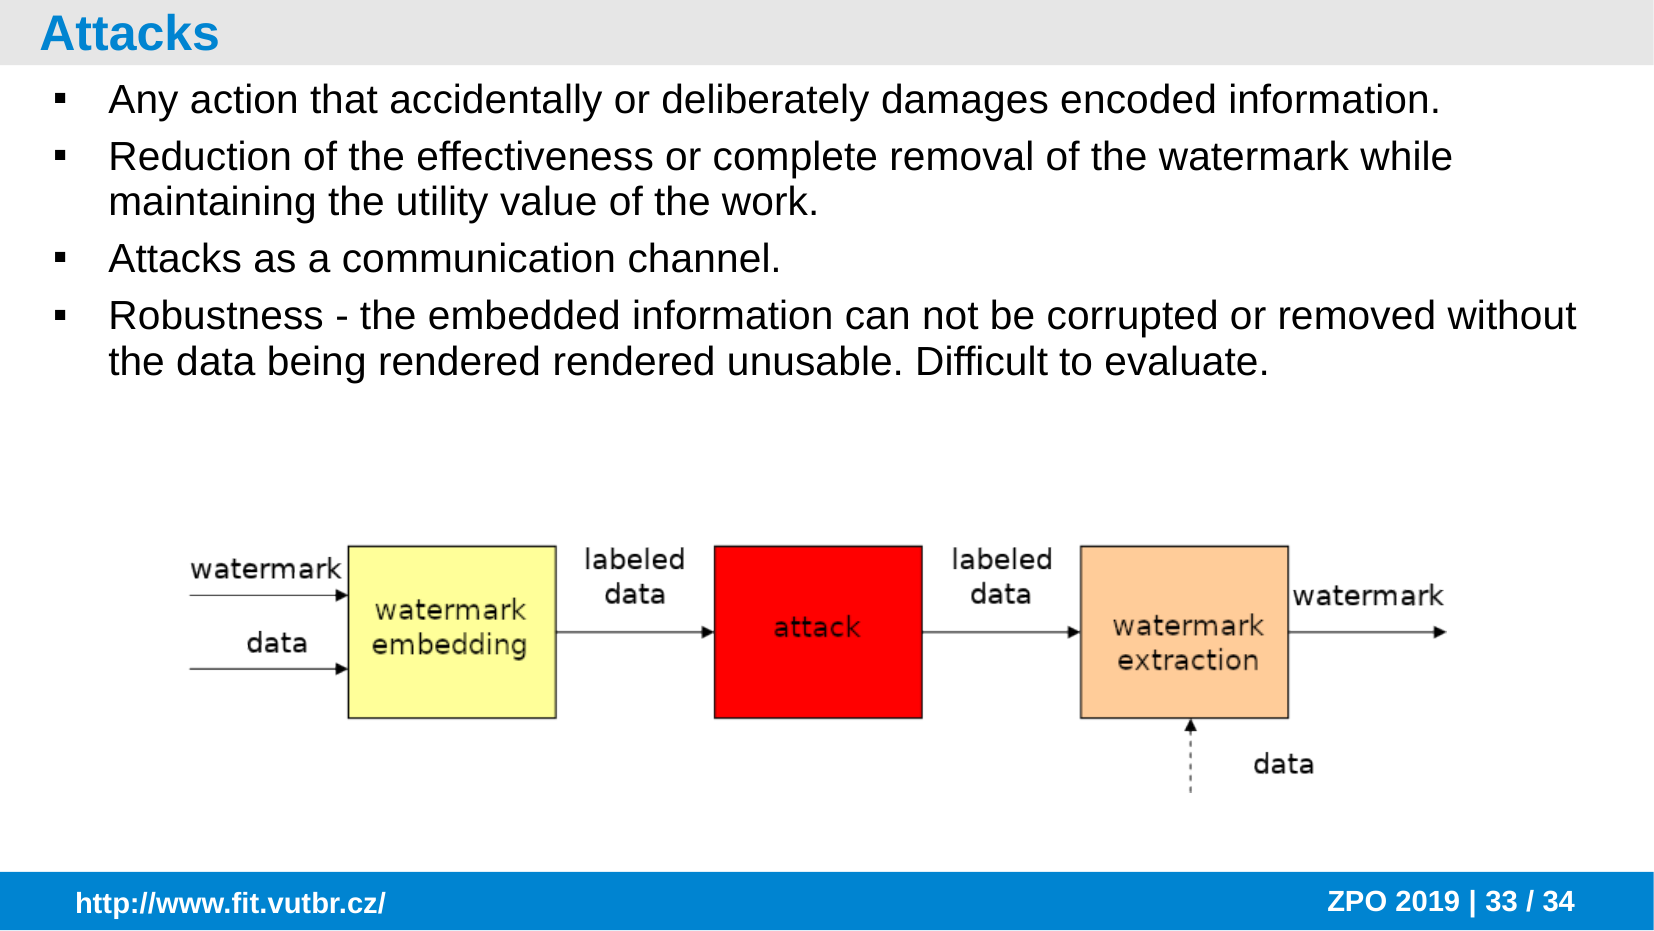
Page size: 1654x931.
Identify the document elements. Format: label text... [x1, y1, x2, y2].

list Any action that accidentally or deliberately damages encoded information. Reduction of the effectiveness or complete removal of the watermark while maintaining the utility value of the work. Attacks as a communication channel. Robustness - the embedded information can not be corrupted or removed without the data being rendered rendered unusable. Difficult to evaluate. [37, 76, 1613, 844]
picture [187, 524, 1447, 793]
title Attacks [39, 4, 1615, 61]
